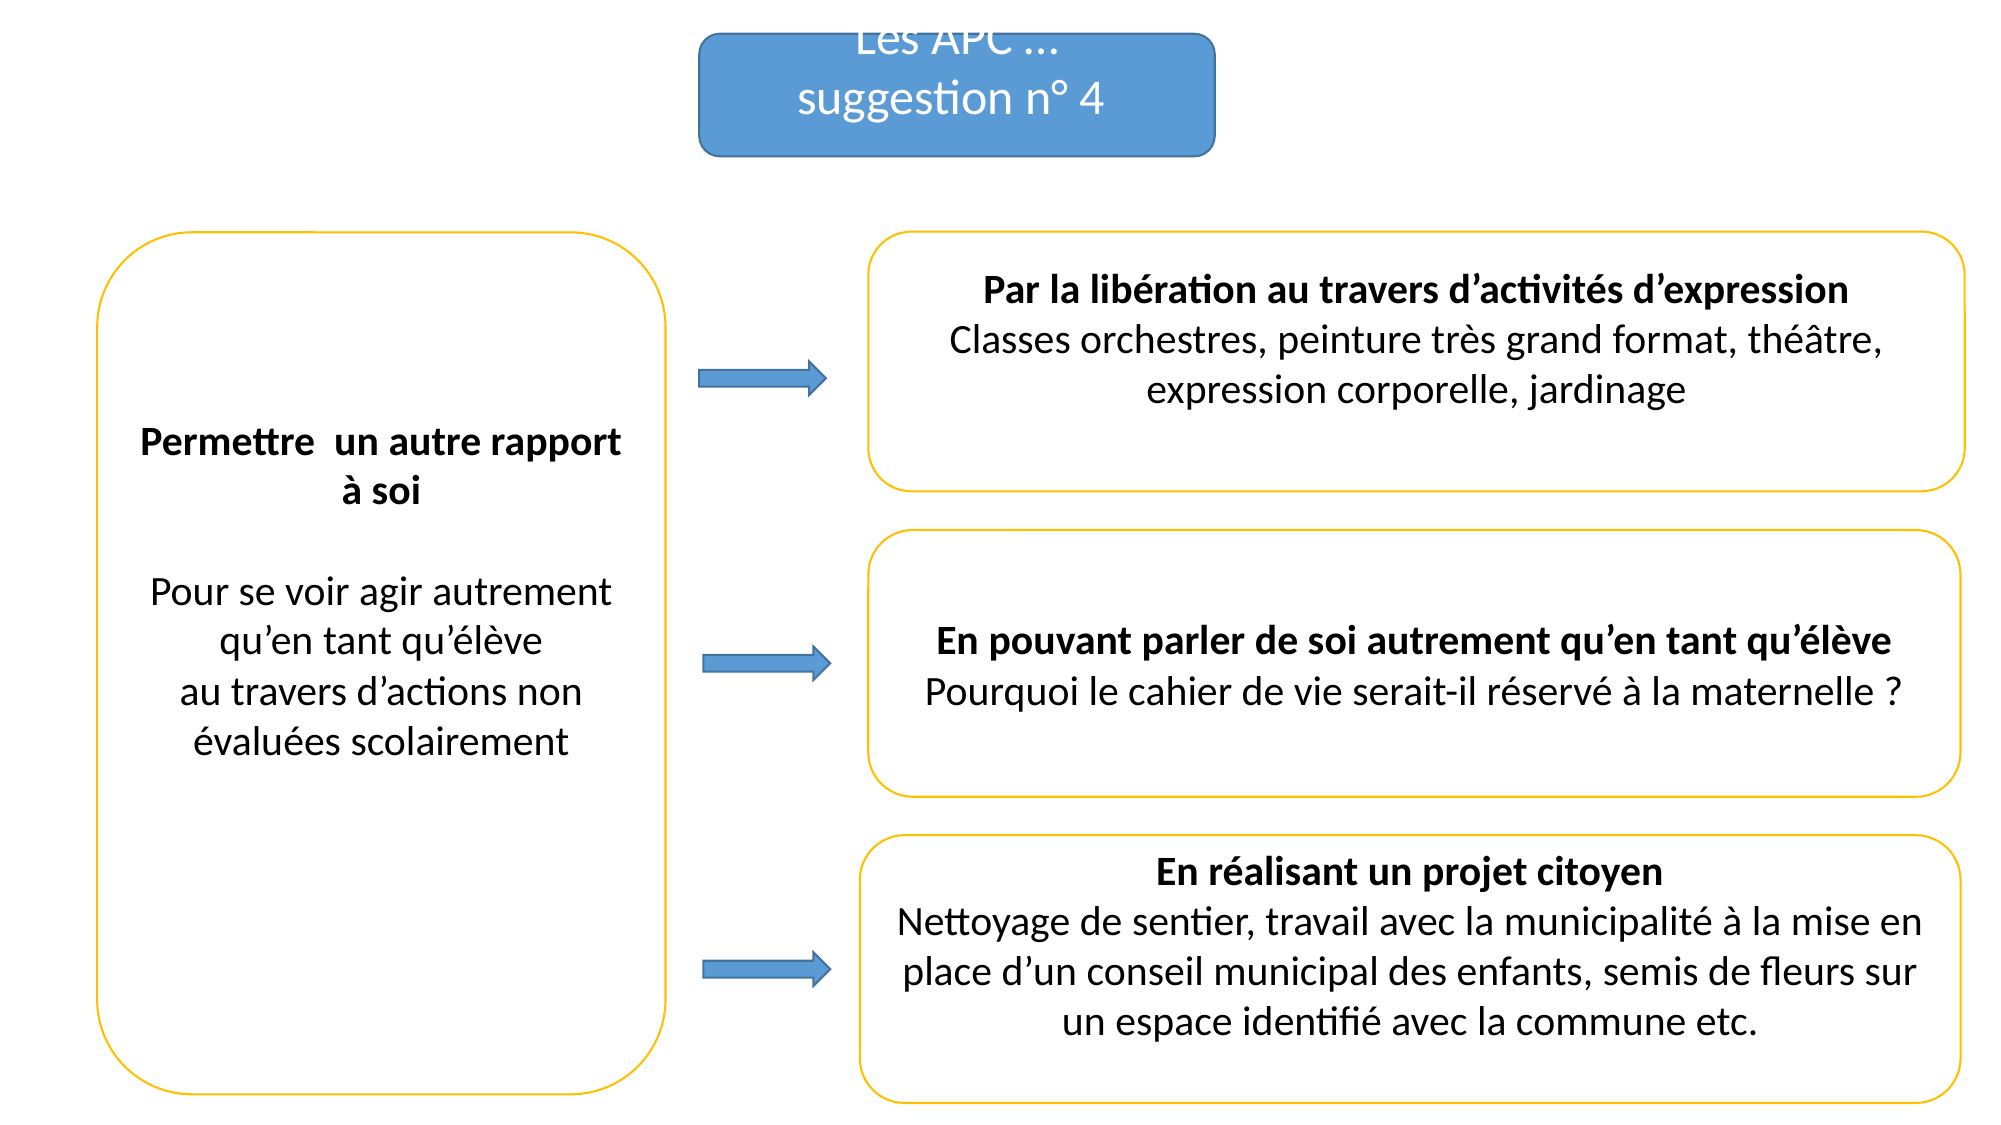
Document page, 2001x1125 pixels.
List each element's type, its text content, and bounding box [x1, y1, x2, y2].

text_box [703, 646, 831, 681]
text_box Par la libération au travers d’activités d’expression Classes orchestres, peinture très grand format, théâtre, expression corporelle, jardinage [868, 231, 1965, 492]
text_box Permettre un autre rapport à soi Pour se voir agir autrement qu’en tant qu’élève au travers d’actions non évaluées scolairement [97, 232, 666, 1095]
text_box [699, 361, 826, 396]
text_box En pouvant parler de soi autrement qu’en tant qu’élève Pourquoi le cahier de vie serait-il réservé à la maternelle ? [868, 529, 1961, 797]
text_box [703, 952, 831, 986]
text_box En réalisant un projet citoyen Nettoyage de sentier, travail avec la municipalité à la mise en place d’un conseil municipal des enfants, semis de fleurs sur un espace identifié avec la commune etc. [859, 835, 1961, 1103]
text_box Les APC … suggestion n° 4 [699, 33, 1215, 157]
